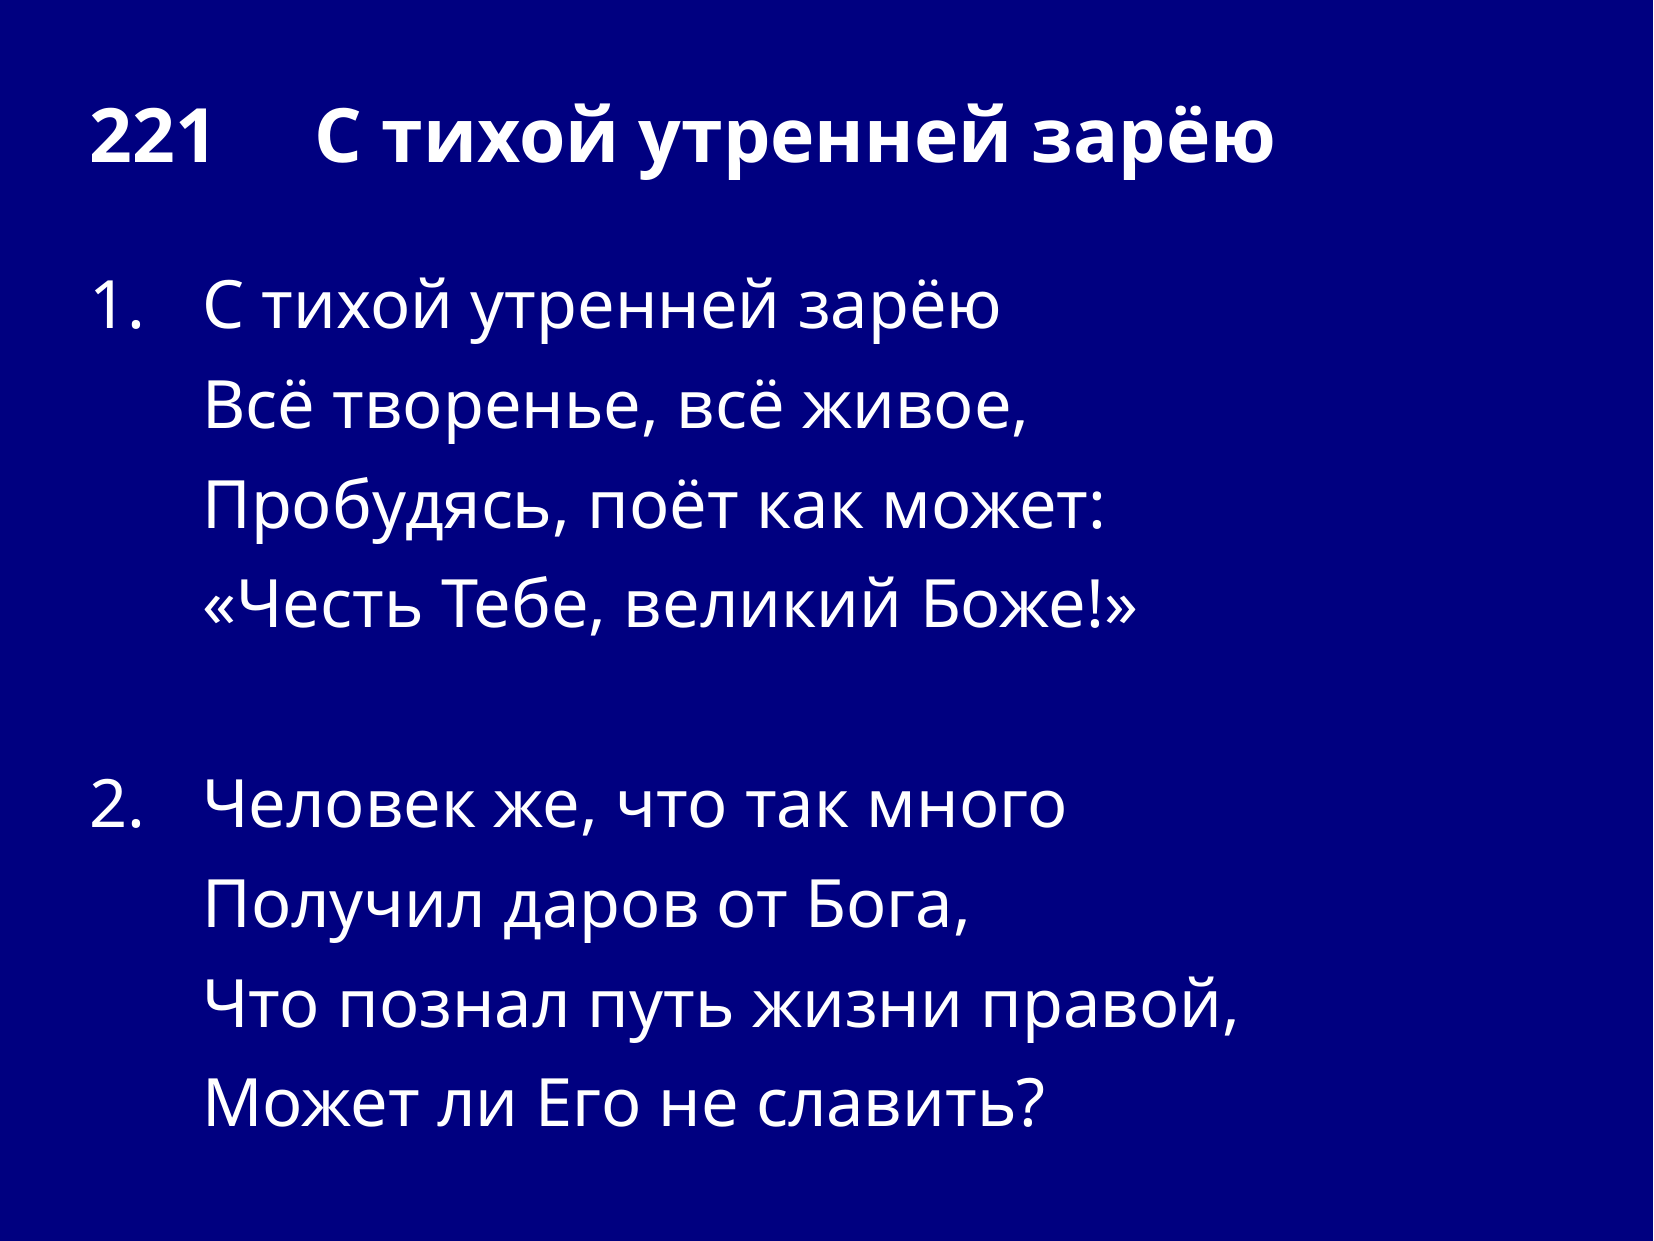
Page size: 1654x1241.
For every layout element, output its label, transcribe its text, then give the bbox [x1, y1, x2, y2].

text_box 221 С тихой утренней зарёю [75, 75, 1576, 188]
text_box 1. С тихой утренней зарёю Всё творенье, всё живое, Пробудясь, поёт как может: «Честь Тебе, великий Боже!» 2. Человек же, что так много Получил даров от Бога, Что познал путь жизни правой, Может ли Его не славить? [75, 188, 1576, 1163]
